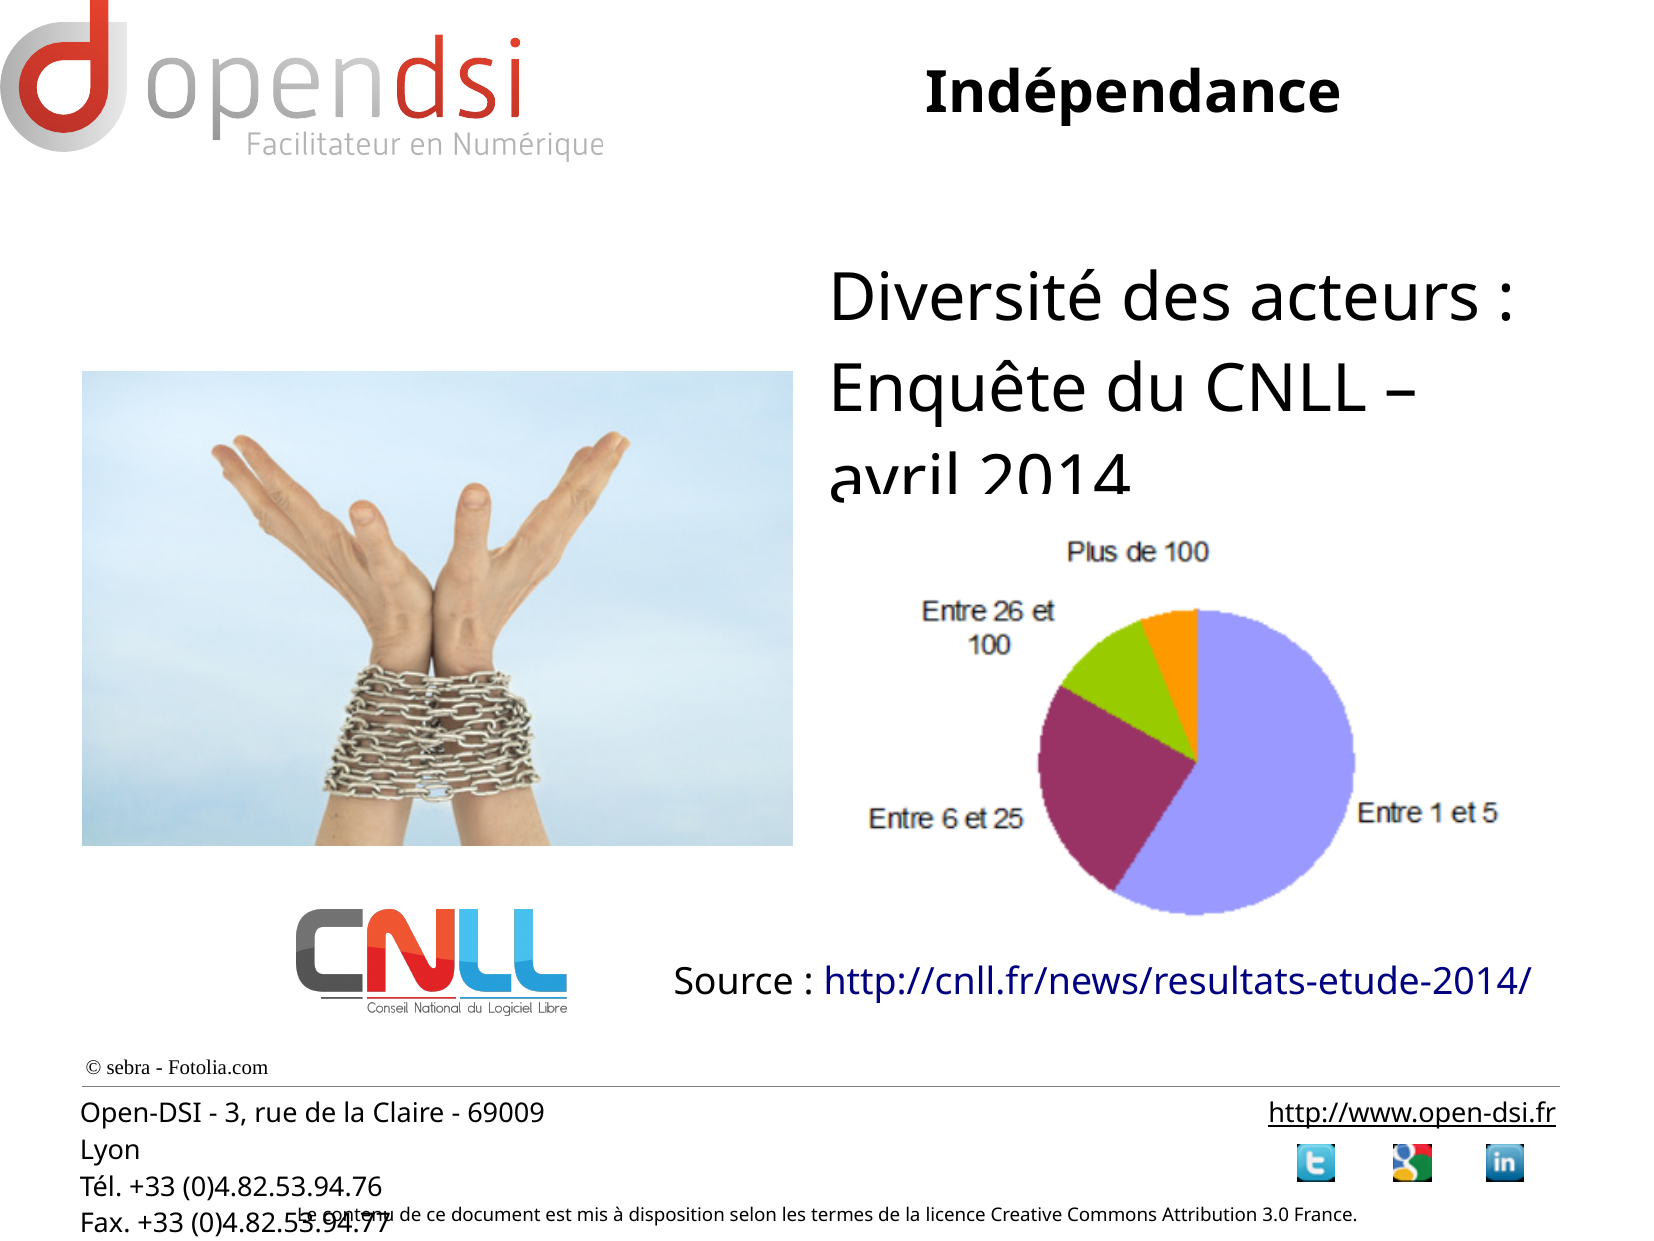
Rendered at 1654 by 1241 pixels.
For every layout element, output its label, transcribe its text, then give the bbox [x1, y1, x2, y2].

text_box Source : http://cnll.fr/news/resultats-etude-2014/ [602, 947, 1548, 1006]
picture [1393, 1144, 1432, 1182]
list Diversité des acteurs : Enquête du CNLL – avril 2014 [828, 249, 1539, 947]
picture [1486, 1144, 1524, 1173]
title Indépendance [614, 13, 1654, 166]
picture [1297, 1144, 1335, 1182]
picture [844, 494, 1545, 947]
picture [0, 0, 603, 162]
picture [82, 371, 793, 846]
picture [296, 909, 567, 1016]
text_box © sebra - Fotolia.com [70, 1048, 296, 1087]
picture [1486, 1177, 1524, 1182]
